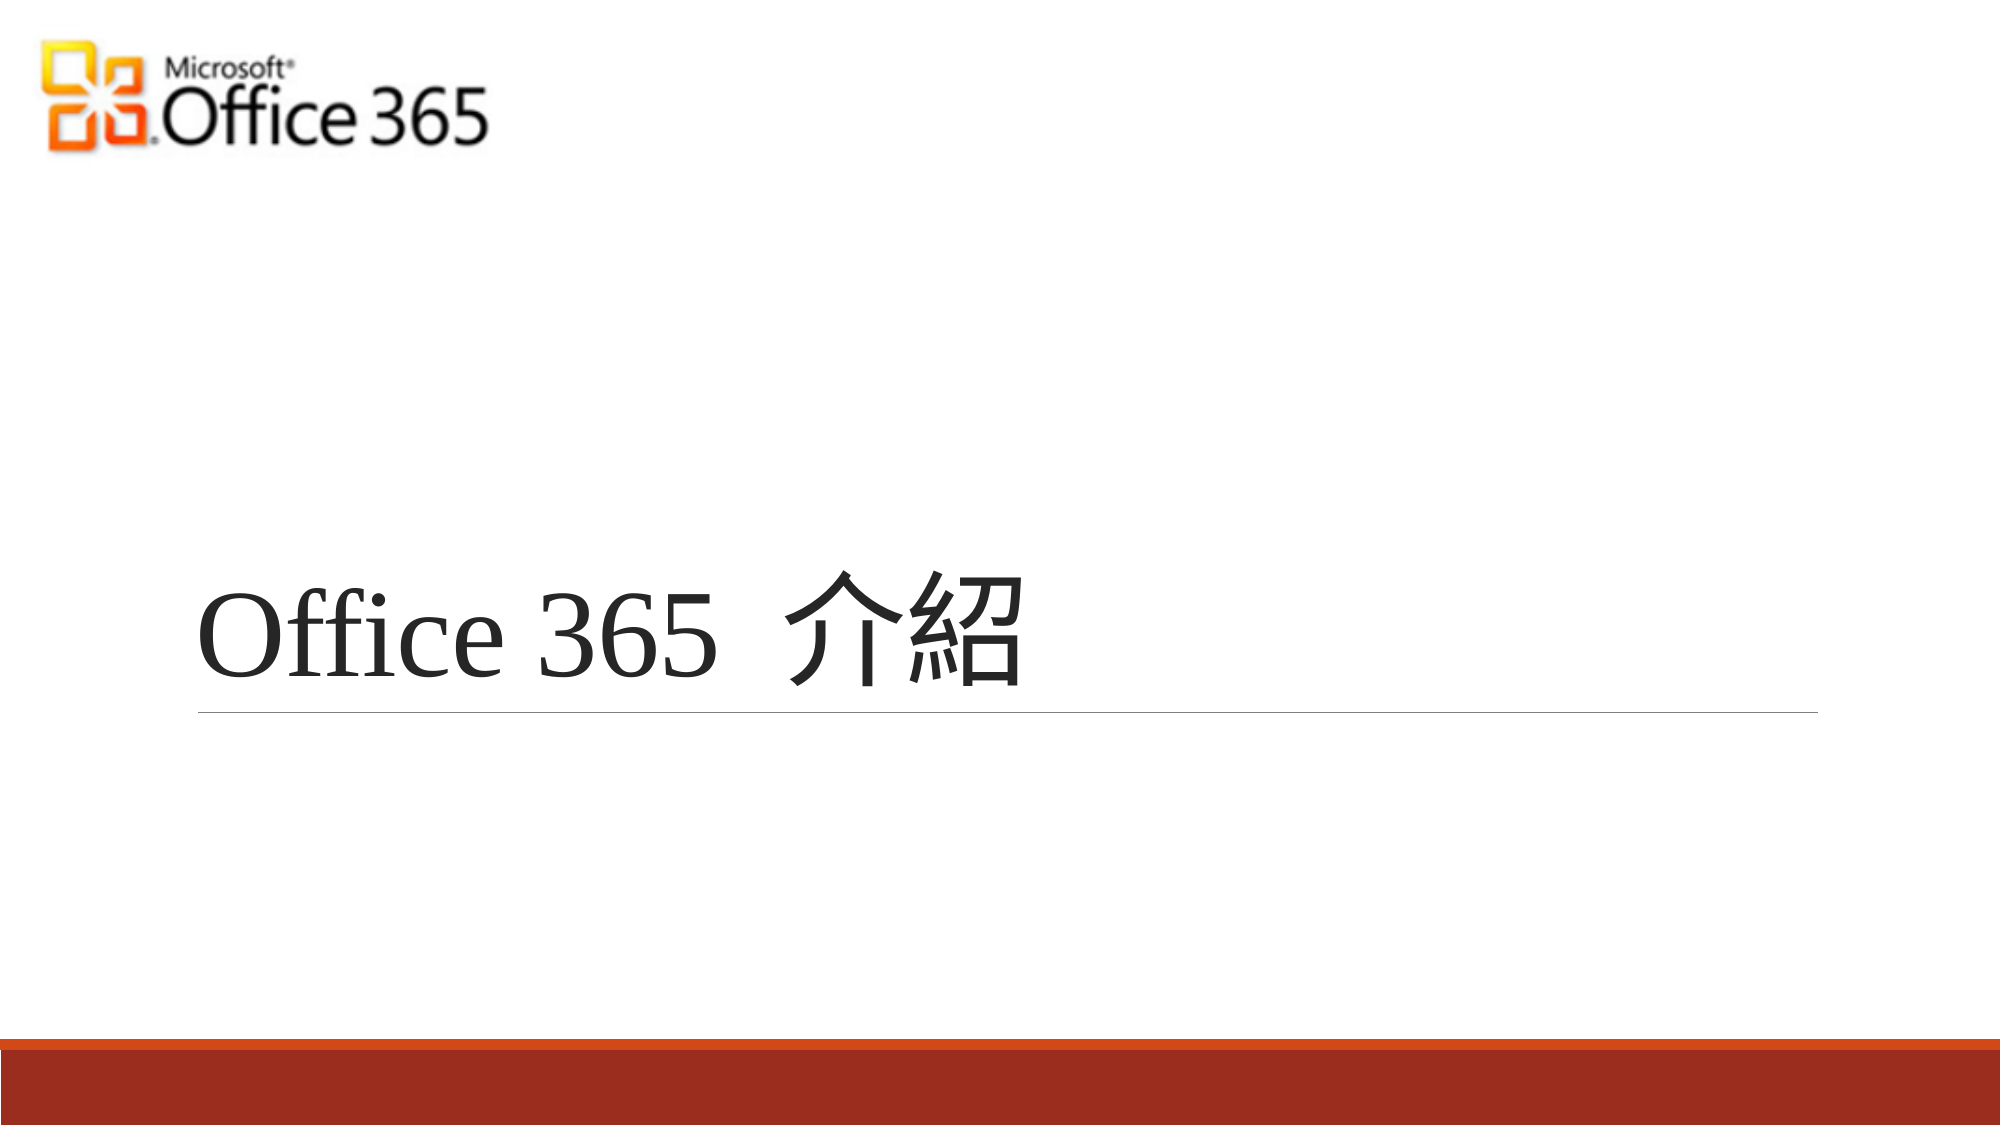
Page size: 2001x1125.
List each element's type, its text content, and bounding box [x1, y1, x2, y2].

picture [32, 22, 495, 187]
title Office 365 介紹 [180, 124, 1831, 710]
